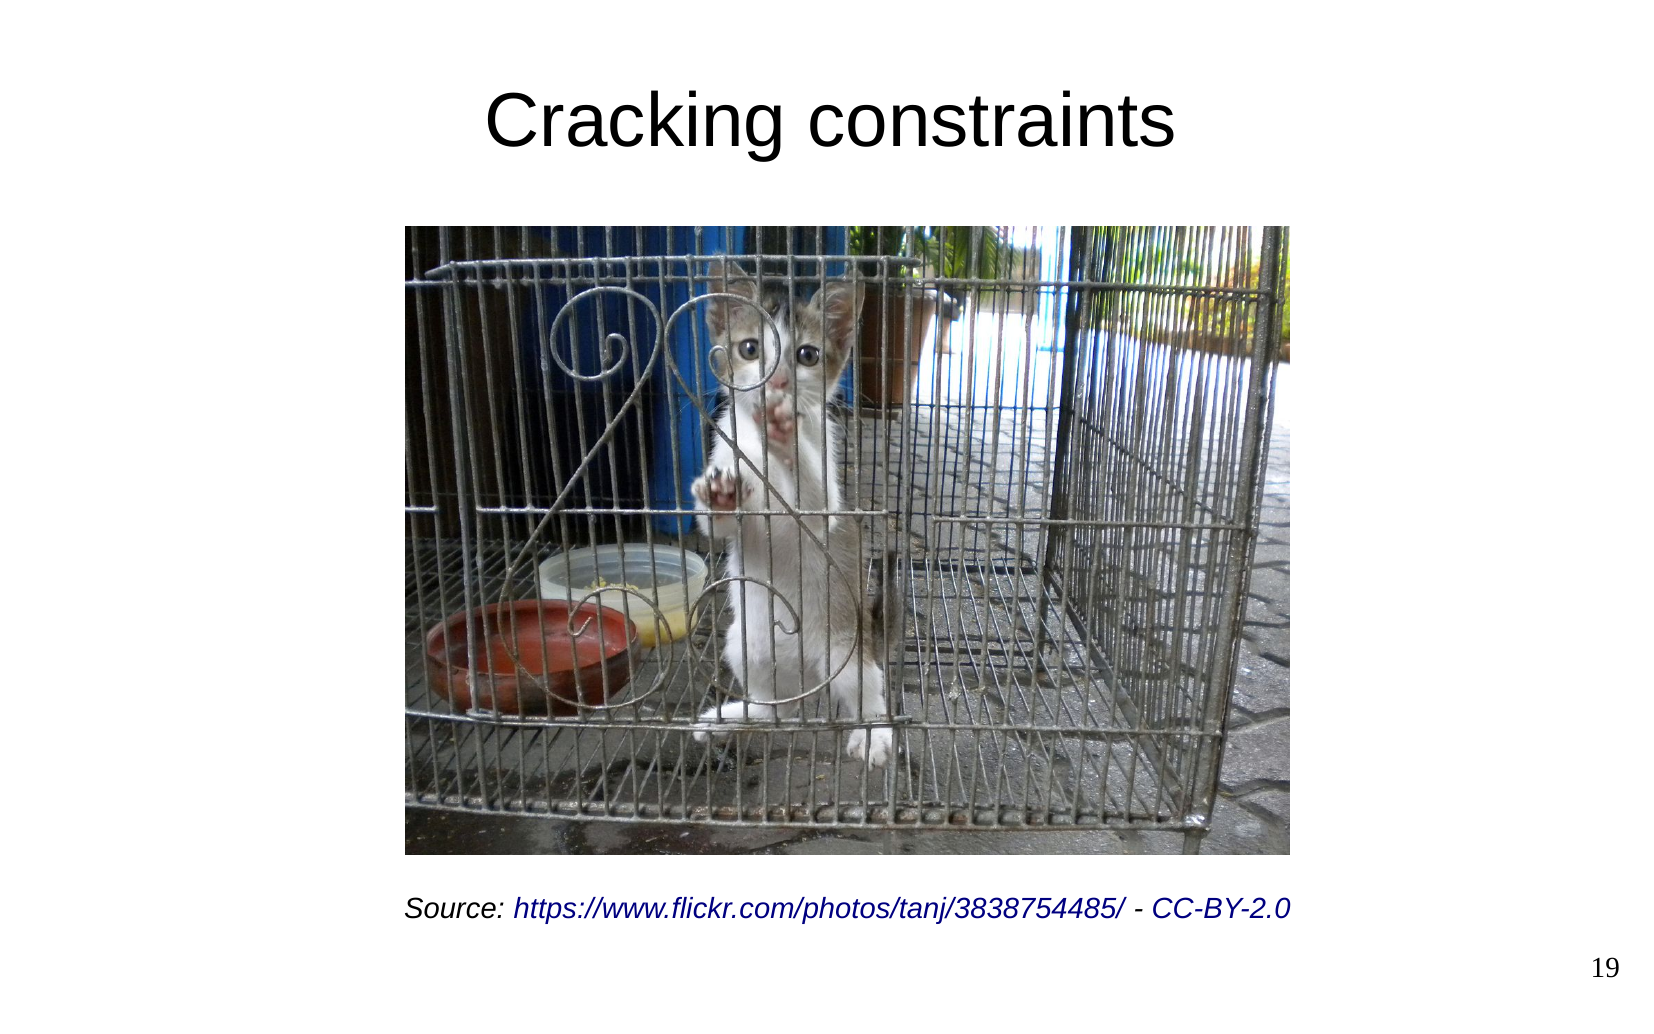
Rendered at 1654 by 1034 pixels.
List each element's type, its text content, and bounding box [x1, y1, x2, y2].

picture [405, 226, 1290, 856]
title Cracking constraints [87, 60, 1576, 181]
text_box Source: https://www.flickr.com/photos/tanj/3838754485/ - CC-BY-2.0 [180, 885, 1516, 933]
text_box <number> [1560, 951, 1621, 1023]
